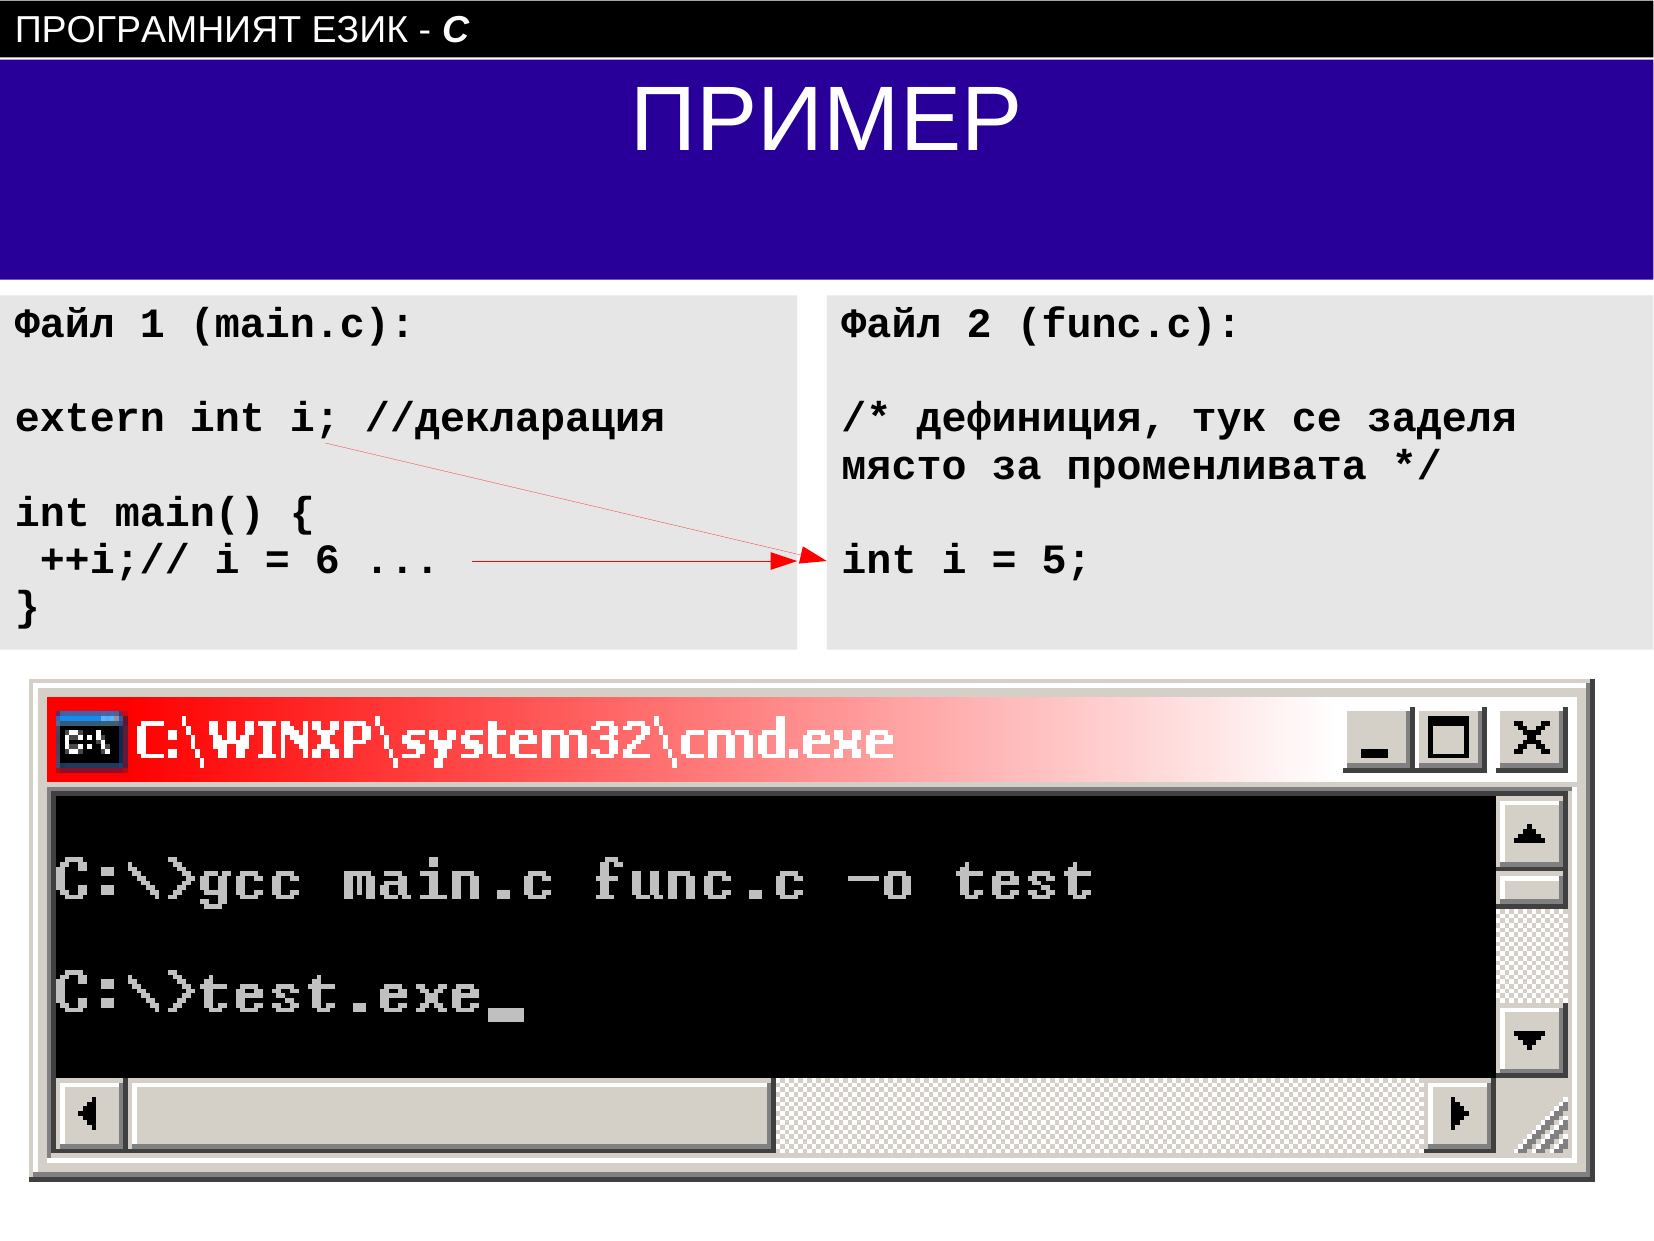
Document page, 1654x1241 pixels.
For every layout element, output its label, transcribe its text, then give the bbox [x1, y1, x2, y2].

text_box ПРОГРАМНИЯT ЕЗИК - С [0, 0, 1654, 58]
picture [29, 679, 1595, 1182]
text_box ПРИМЕР [0, 59, 1654, 280]
text_box Файл 2 (func.c): /* дефиниция, тук се заделя място за променливата */ int i = 5; [826, 295, 1654, 650]
text_box Файл 1 (main.c): extern int i; //декларация int main() { ++i;// i = 6 ... } [0, 295, 798, 650]
